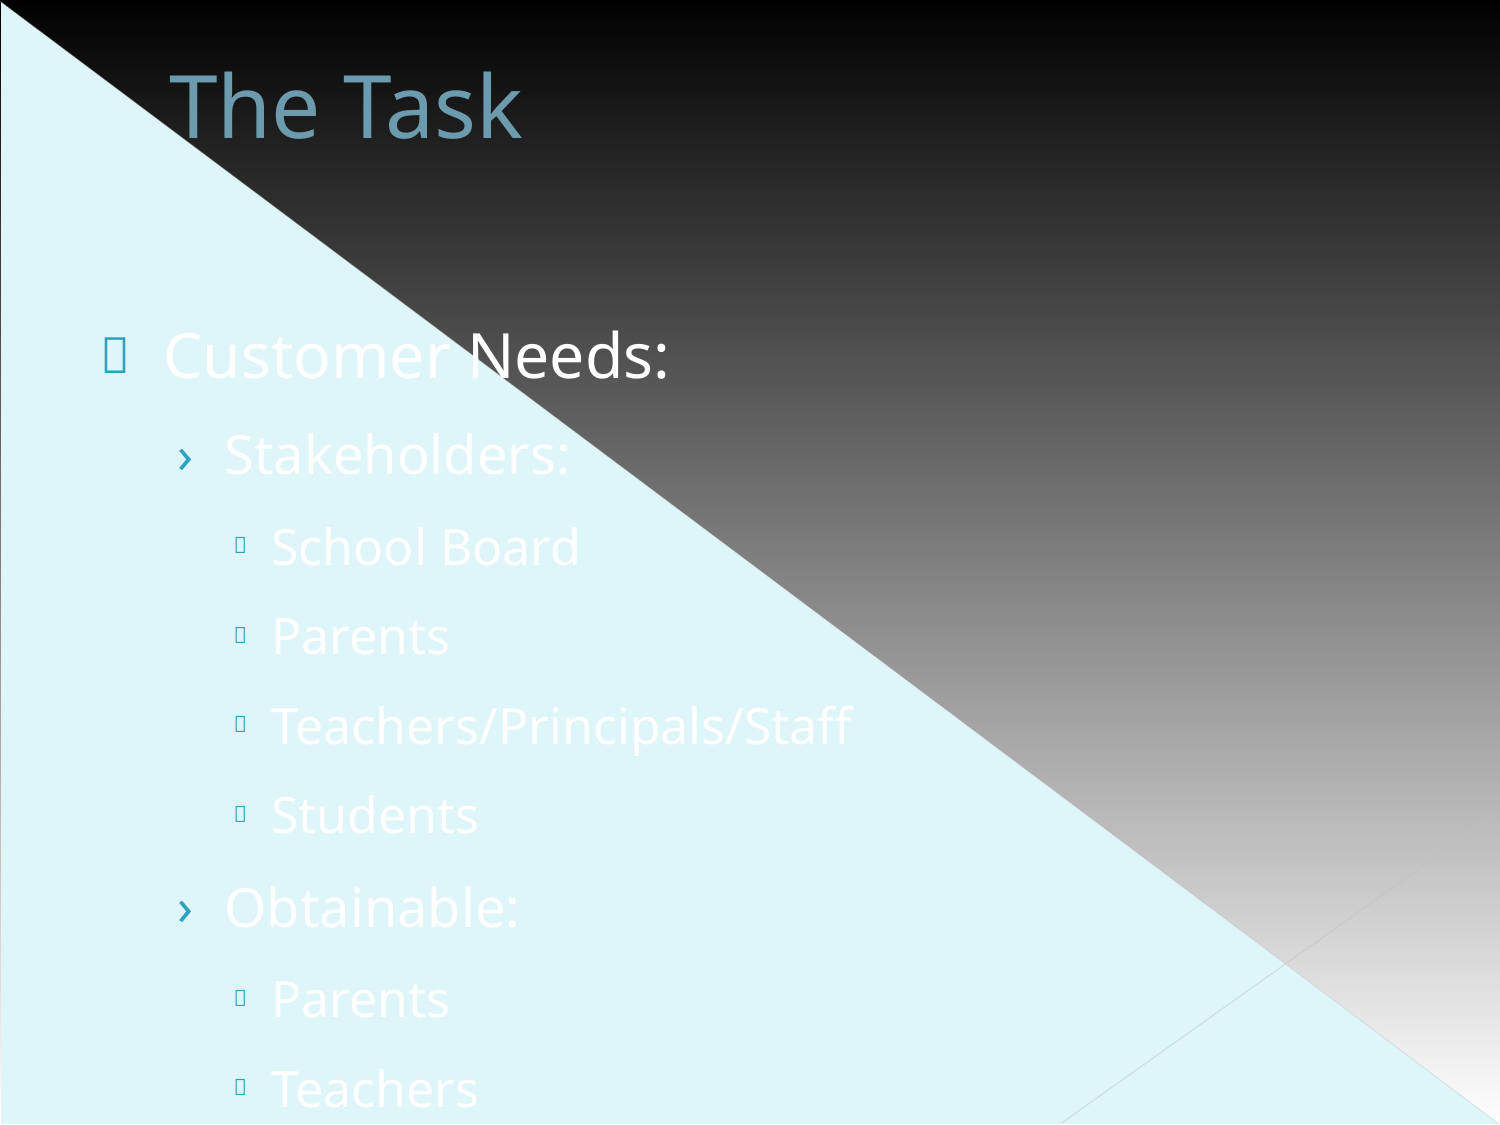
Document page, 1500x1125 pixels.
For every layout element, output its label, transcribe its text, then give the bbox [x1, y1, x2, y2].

title The Task [75, 43, 1425, 274]
list Customer Needs: Stakeholders: School Board Parents Teachers/Principals/Staff Students Obtainable: Parents Teachers Students [75, 308, 1425, 1059]
